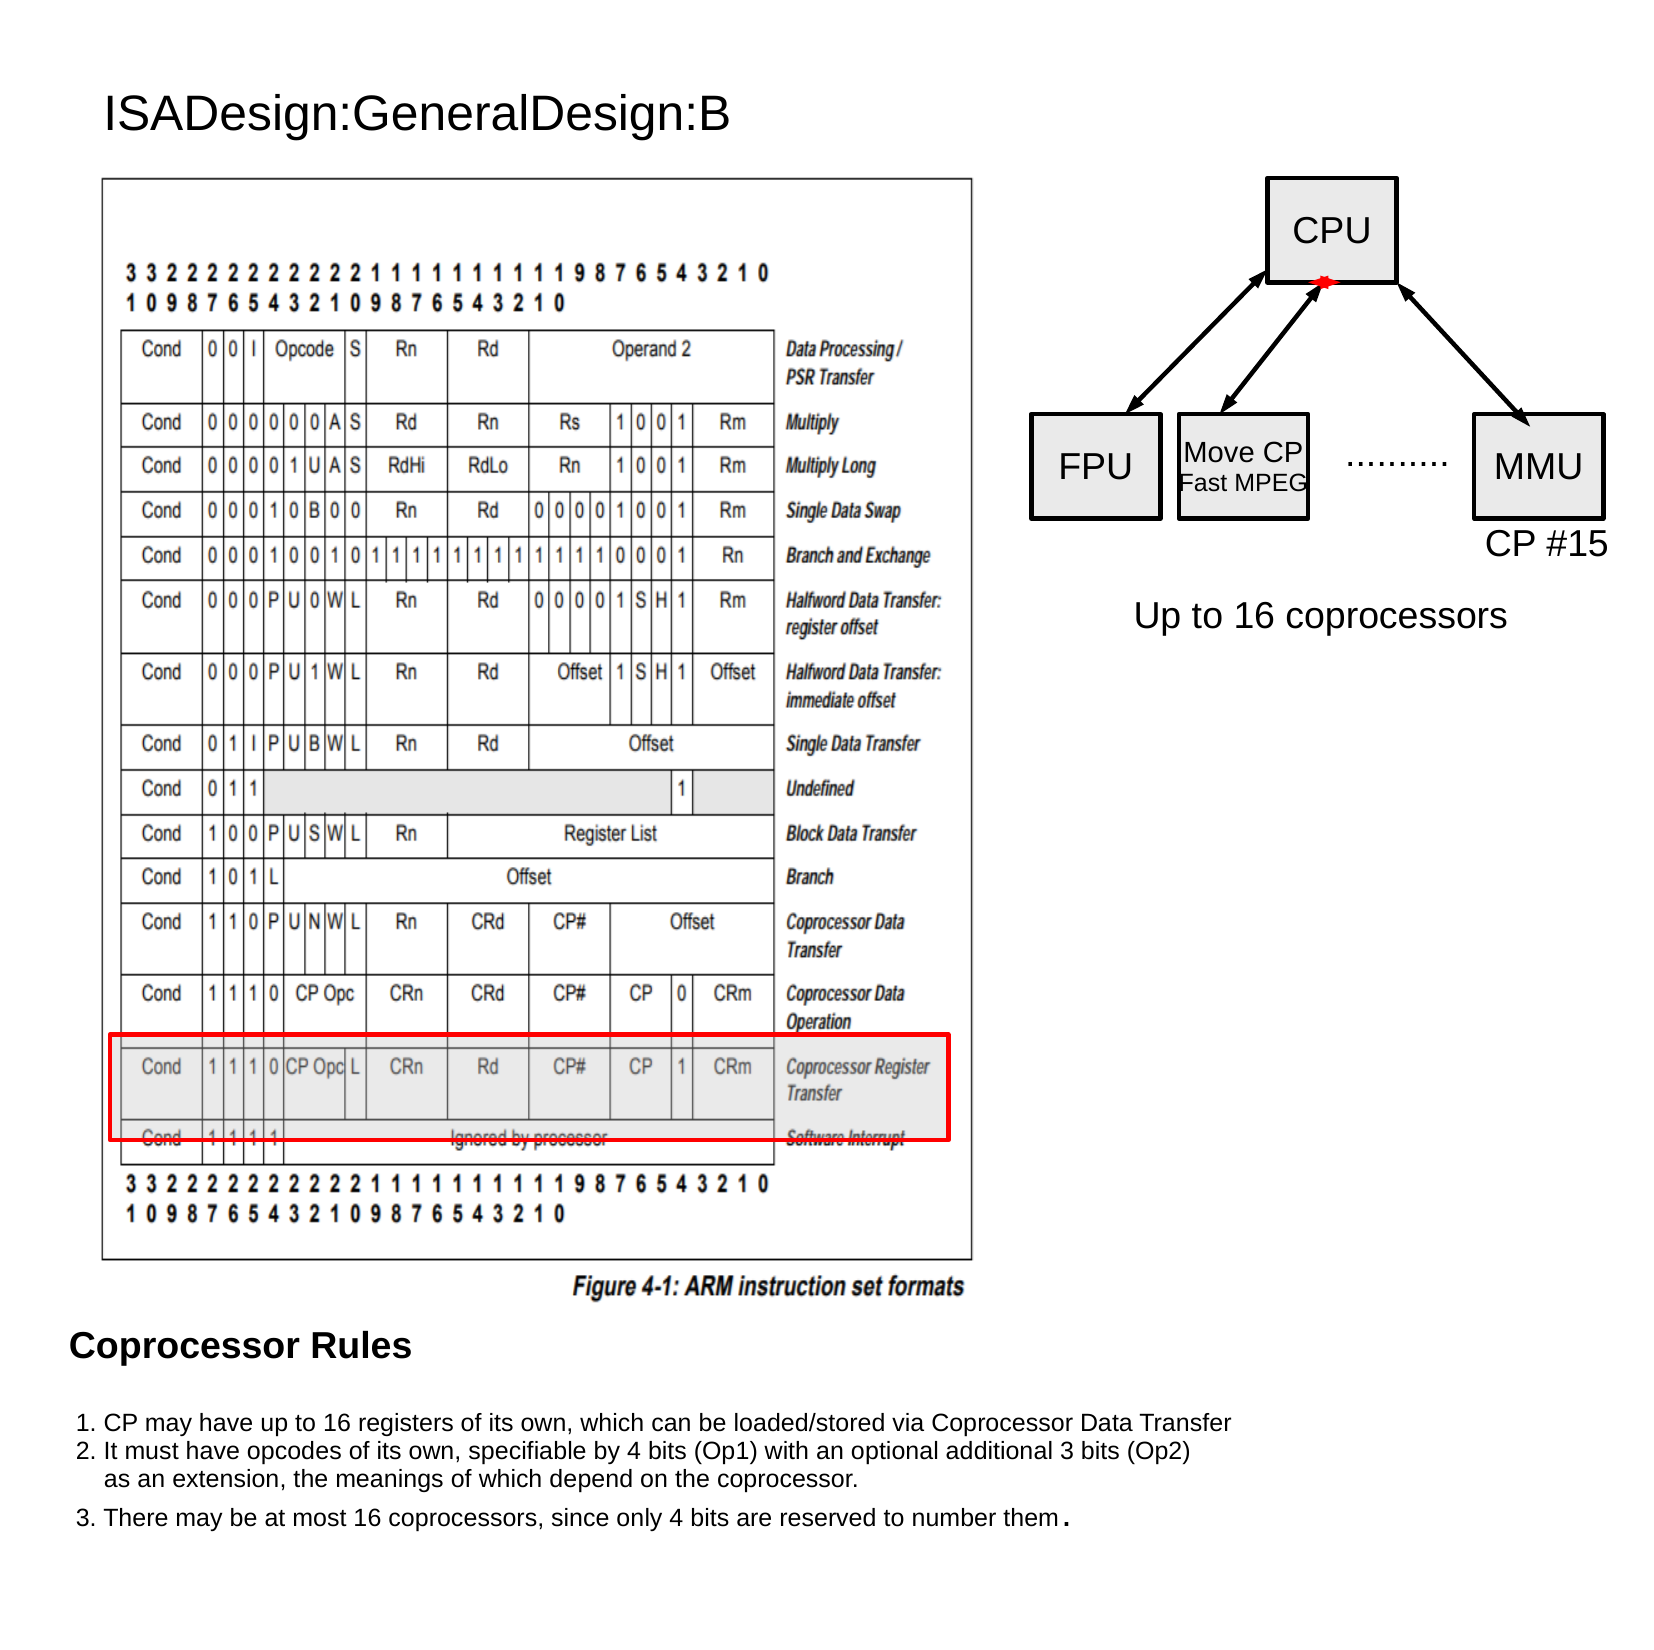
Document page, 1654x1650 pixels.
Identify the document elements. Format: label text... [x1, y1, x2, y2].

text_box Up to 16 coprocessors [1116, 584, 1526, 646]
text_box [109, 1034, 949, 1141]
text_box Move CP Fast MPEG [1178, 414, 1309, 519]
text_box MMU [1474, 414, 1604, 513]
text_box ISADesign:GeneralDesign:B [88, 78, 1076, 166]
picture [88, 165, 1006, 1309]
text_box Coprocessor Rules 1. CP may have up to 16 registers of its own, which can be loaded/stored via Coprocessor Data Transfer 2. It must have opcodes of its own, specifiable by 4 bits (Op1) with an optional additional 3 bits (Op2) as an extension, the meanings of which depend on the coprocessor. 3. There may be at most 16 coprocessors, since only 4 bits are reserved to number them. [51, 1314, 1252, 1589]
text_box CPU [1267, 177, 1397, 283]
text_box CP #15 [1467, 513, 1627, 575]
text_box FPU [1031, 414, 1161, 519]
text_box .......... [1328, 423, 1468, 485]
